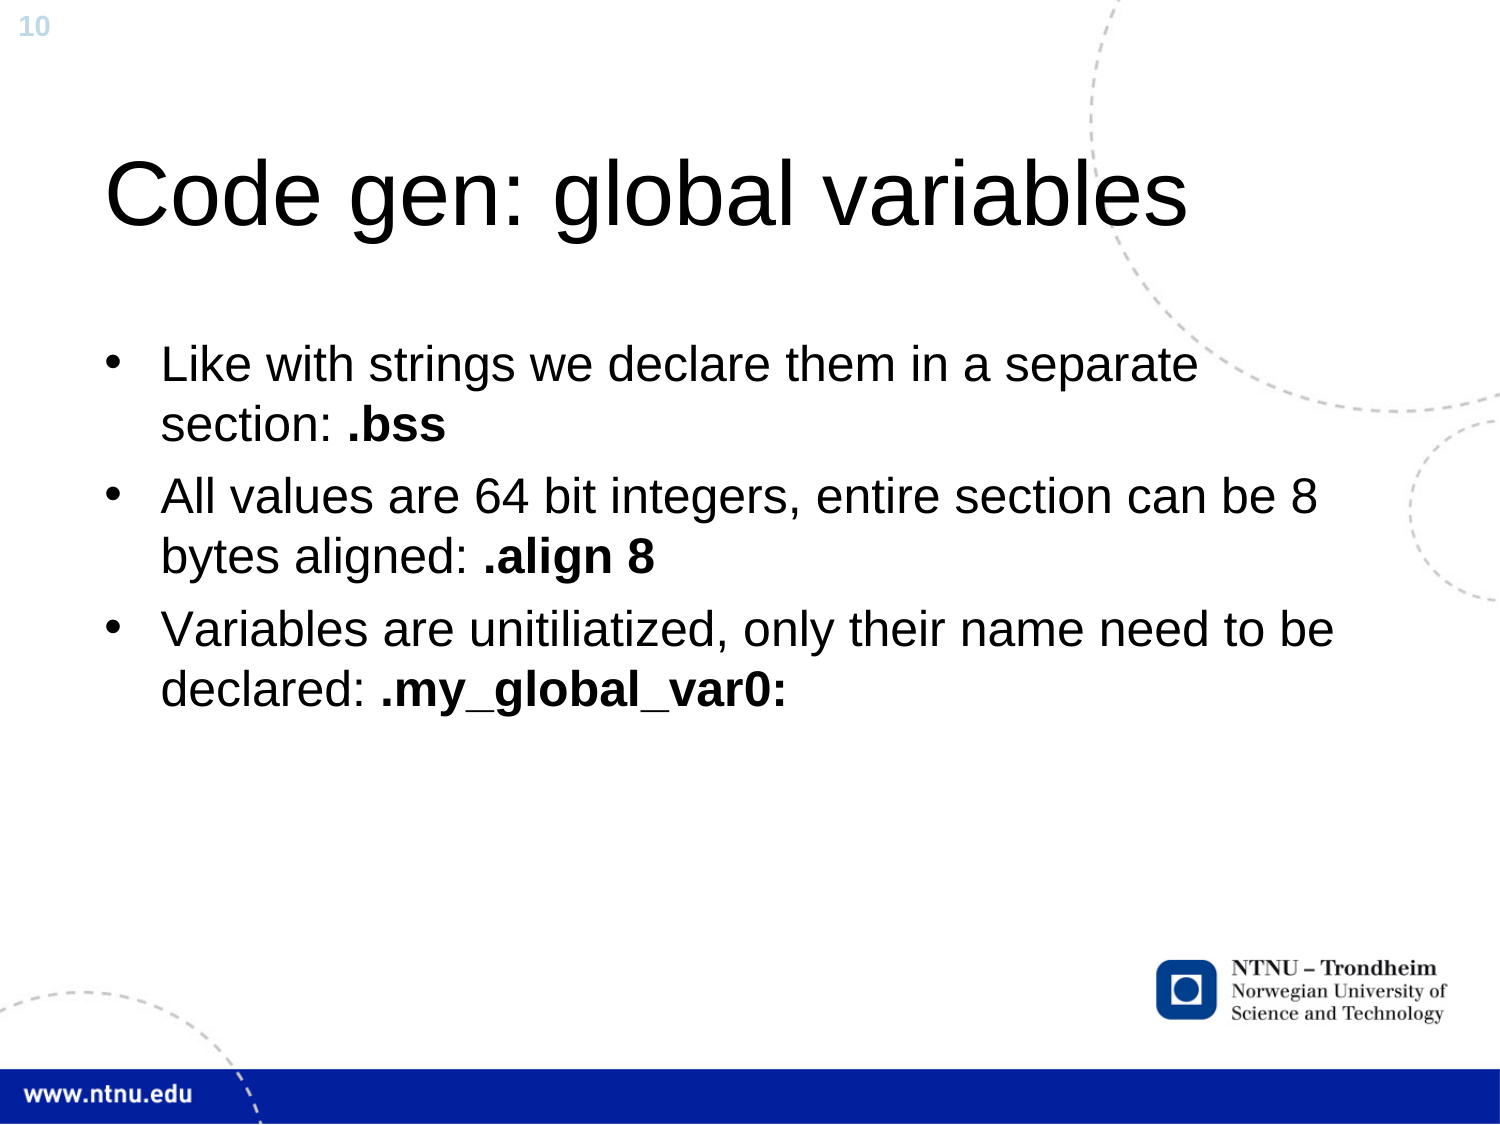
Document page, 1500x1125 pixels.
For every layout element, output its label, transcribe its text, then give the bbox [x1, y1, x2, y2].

picture [0, 0, 1500, 1125]
title Code gen: global variables [89, 87, 1365, 291]
list Like with strings we declare them in a separate section: .bss All values are 64 bit integers, entire section can be 8 bytes aligned: .align 8 Variables are unitiliatized, only their name need to be declared: .my_global_var0: [89, 323, 1365, 976]
